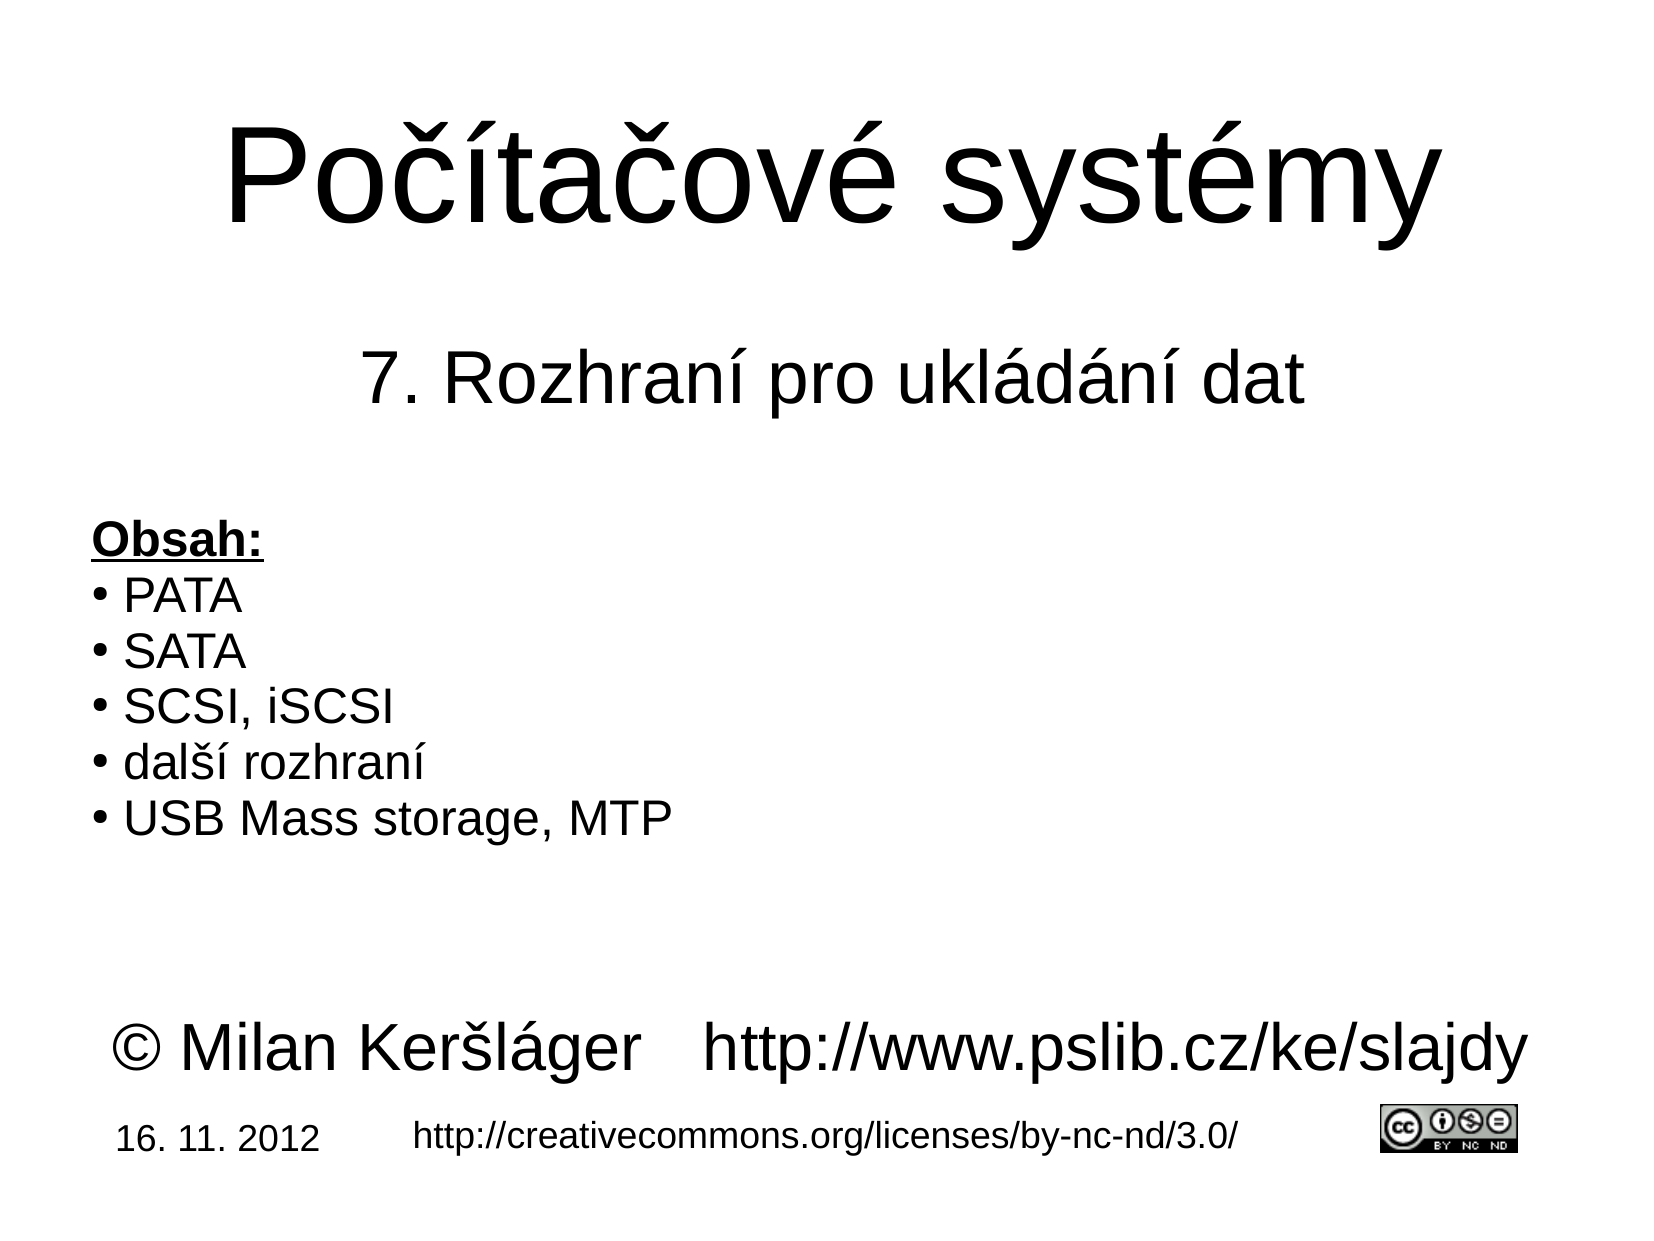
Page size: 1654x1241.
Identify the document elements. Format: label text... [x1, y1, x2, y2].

text_box 16.11.2012 [100, 1110, 337, 1168]
title Počítačové systémy 7. Rozhraní pro ukládání dat [88, 56, 1577, 461]
list © Milan Keršláger http://www.pslib.cz/ke/slajdy [76, 1009, 1565, 1087]
text_box http://creativecommons.org/licenses/by-nc-nd/3.0/ [339, 1107, 1313, 1165]
picture [1380, 1104, 1518, 1153]
text_box Obsah: PATA SATA SCSI, iSCSI další rozhraní USB Mass storage, MTP [76, 503, 1583, 854]
